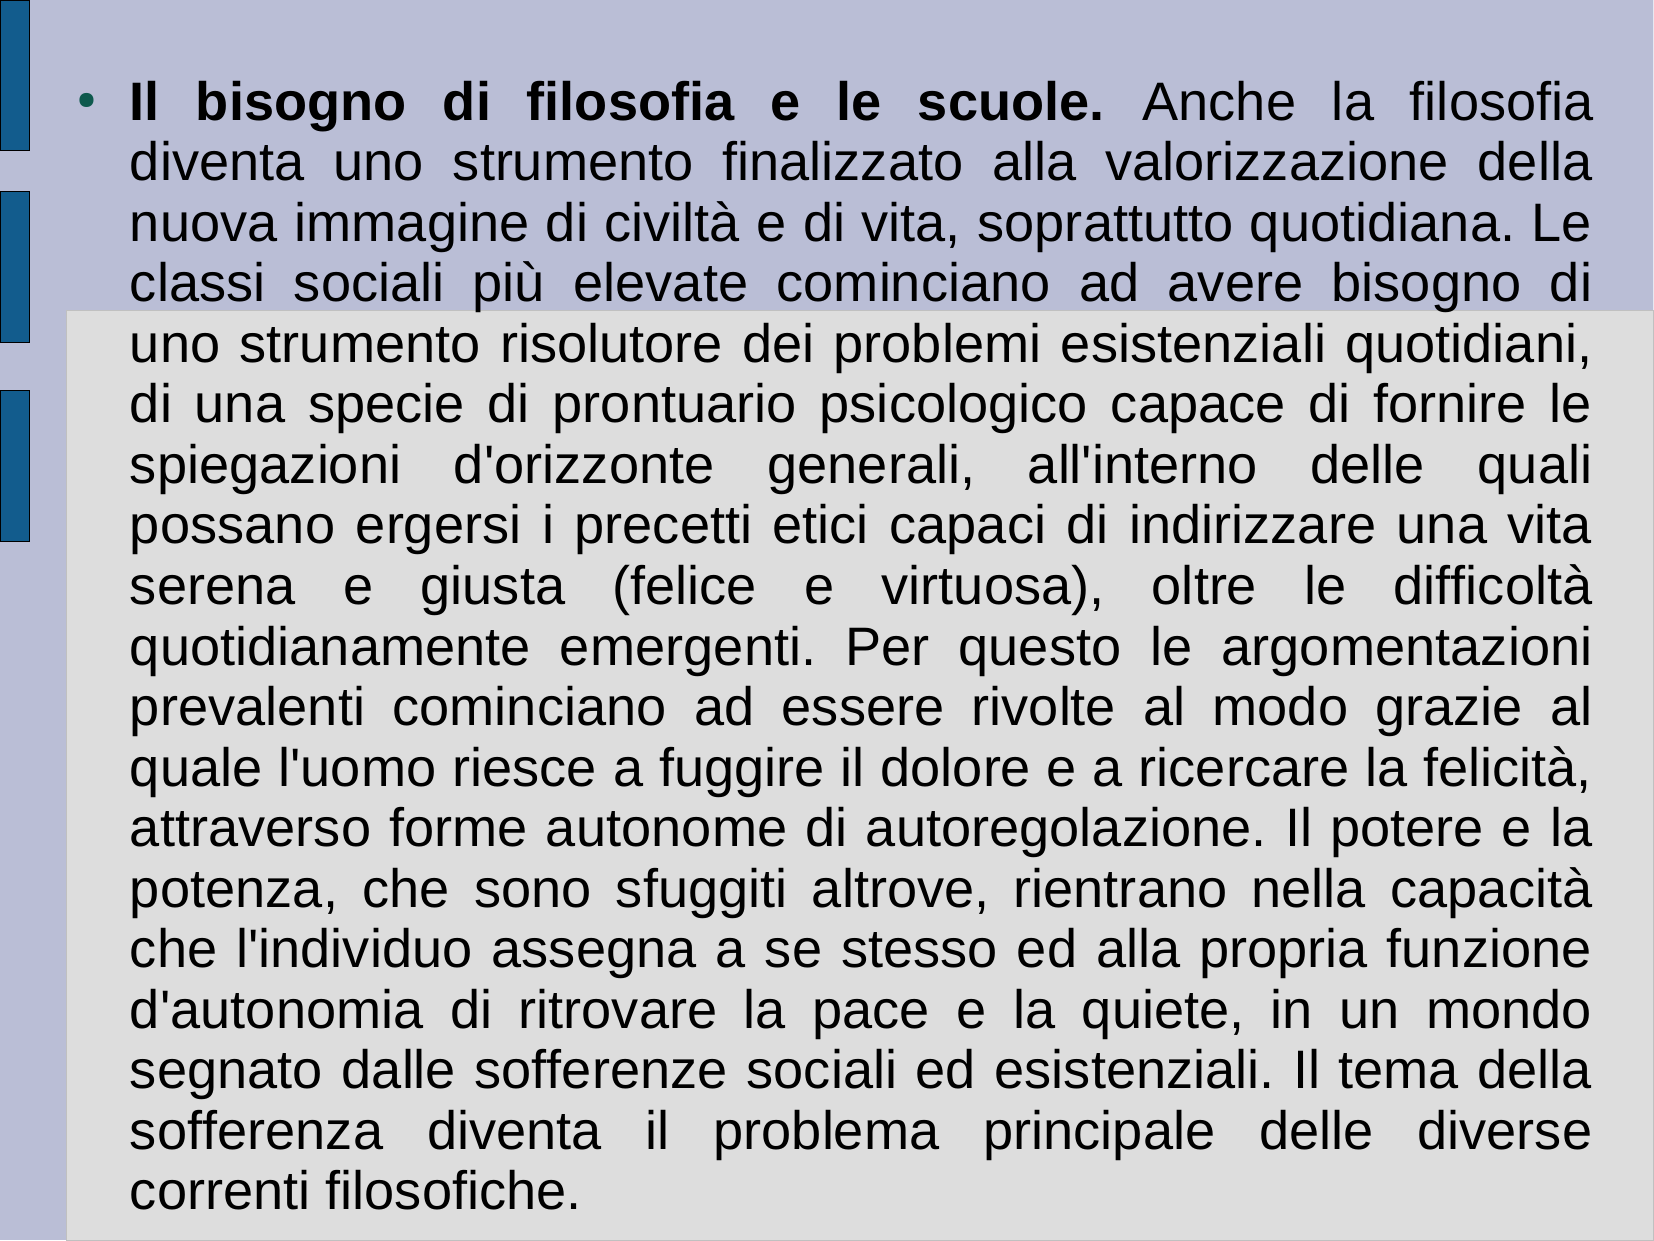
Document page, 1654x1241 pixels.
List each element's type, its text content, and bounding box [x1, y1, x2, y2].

list Il bisogno di filosofia e le scuole. Anche la filosofia diventa uno strumento finalizzato alla valorizzazione della nuova immagine di civiltà e di vita, soprattutto quotidiana. Le classi sociali più elevate cominciano ad avere bisogno di uno strumento risolutore dei problemi esistenziali quotidiani, di una specie di prontuario psicologico capace di fornire le spiegazioni d'orizzonte generali, all'interno delle quali possano ergersi i precetti etici capaci di indirizzare una vita serena e giusta (felice e virtuosa), oltre le difficoltà quotidianamente emergenti. Per questo le argomentazioni prevalenti cominciano ad essere rivolte al modo grazie al quale l'uomo riesce a fuggire il dolore e a ricercare la felicità, attraverso forme autonome di autoregolazione. Il potere e la potenza, che sono sfuggiti altrove, rientrano nella capacità che l'individuo assegna a se stesso ed alla propria funzione d'autonomia di ritrovare la pace e la quiete, in un mondo segnato dalle sofferenze sociali ed esistenziali. Il tema della sofferenza diventa il problema principale delle diverse correnti filosofiche. [59, 71, 1595, 1224]
